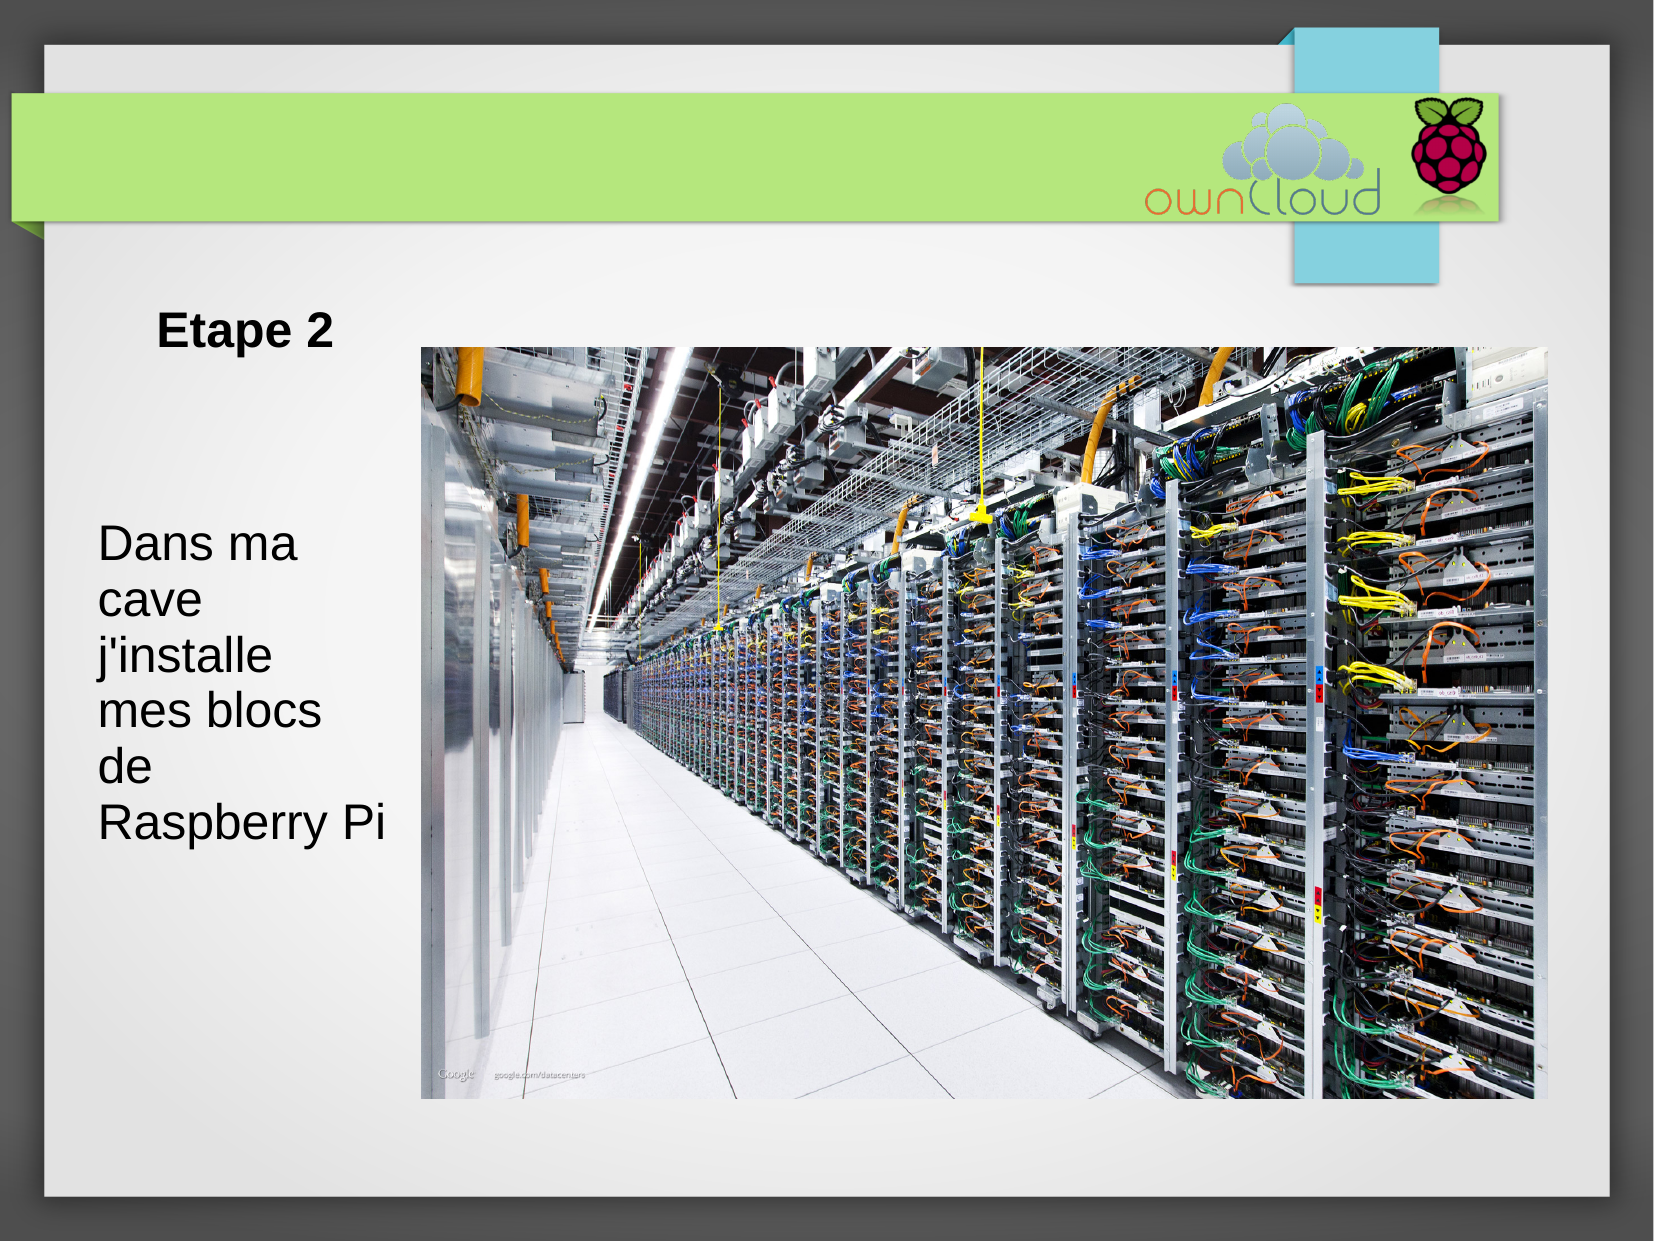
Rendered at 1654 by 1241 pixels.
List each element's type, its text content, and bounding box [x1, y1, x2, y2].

text_box Dans ma cave j'installe mes blocs de Raspberry Pi [82, 507, 402, 957]
picture [0, 0, 1654, 1241]
text_box Etape 2 [141, 295, 390, 366]
